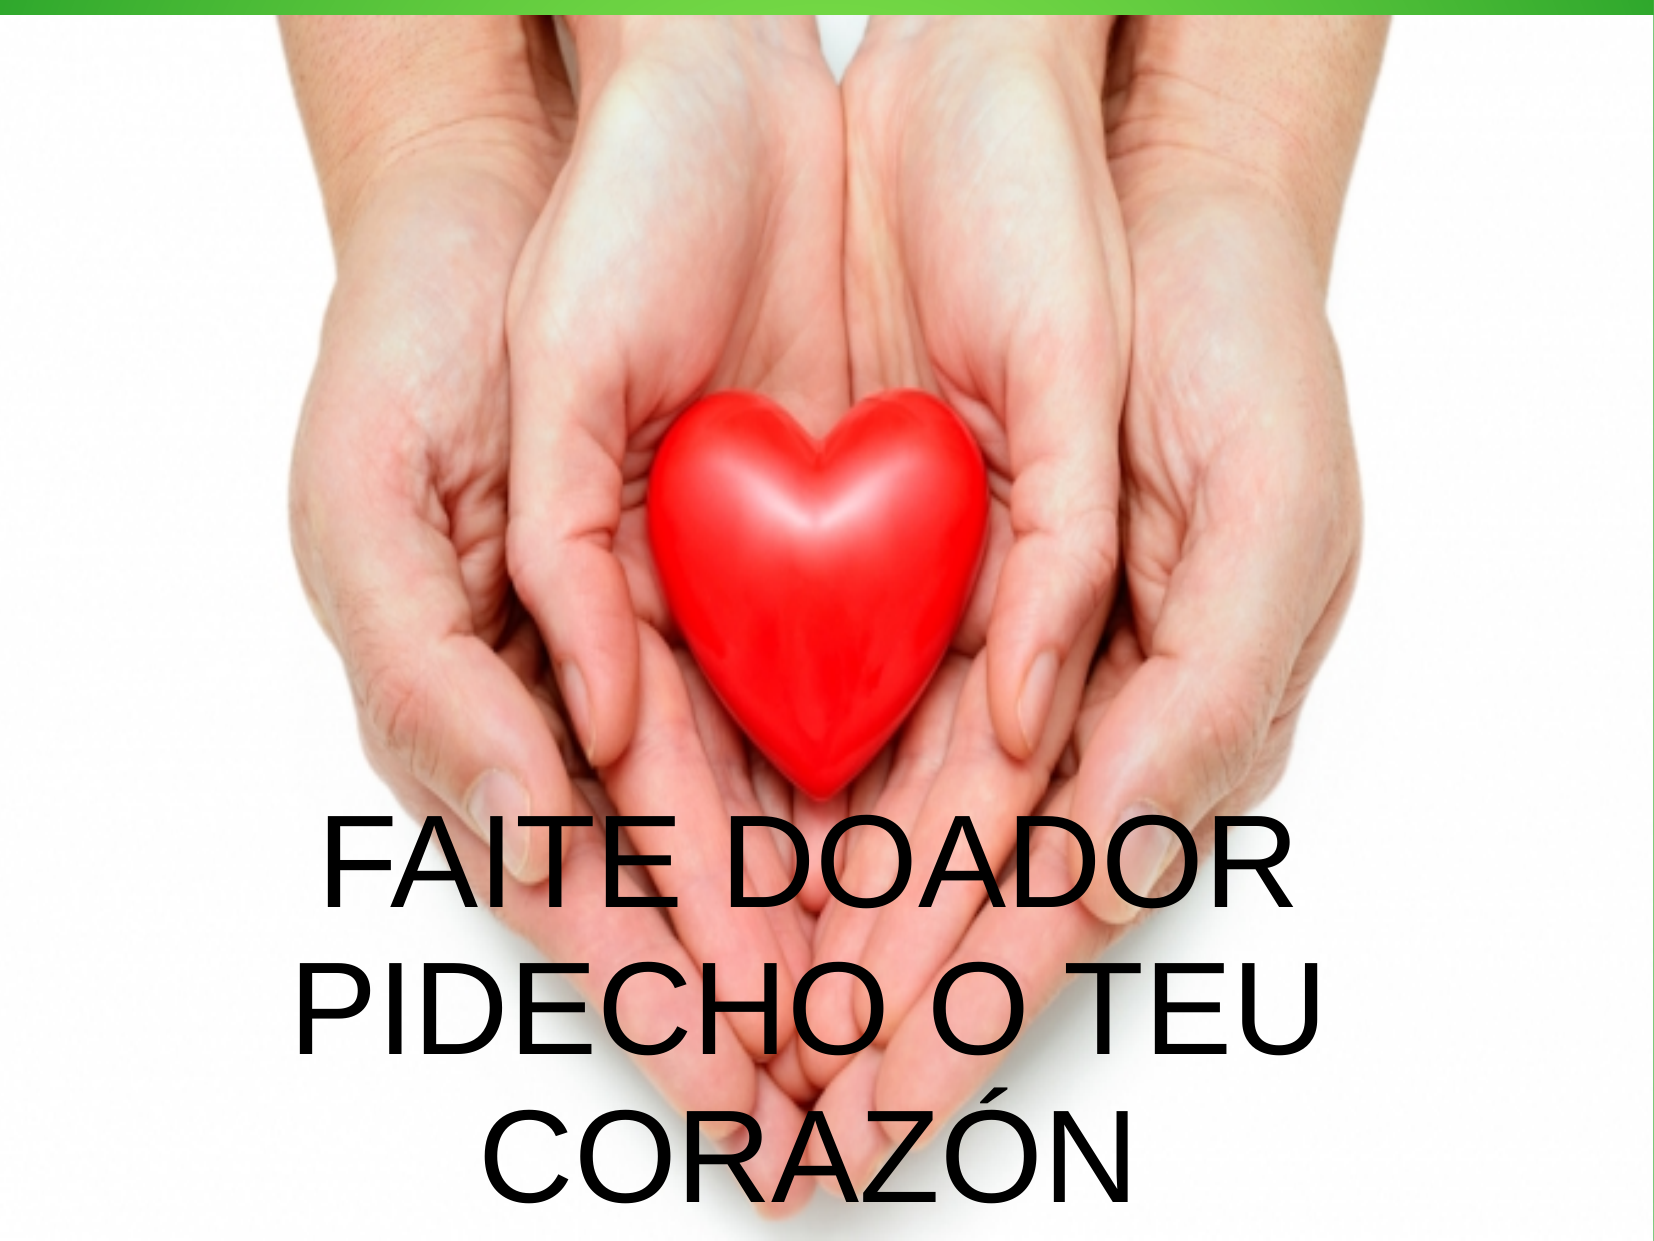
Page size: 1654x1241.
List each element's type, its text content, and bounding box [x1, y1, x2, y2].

picture [0, 15, 1654, 1241]
title FAITE DOADOR PIDECHO O TEU CORAZÓN [64, 787, 1553, 1231]
